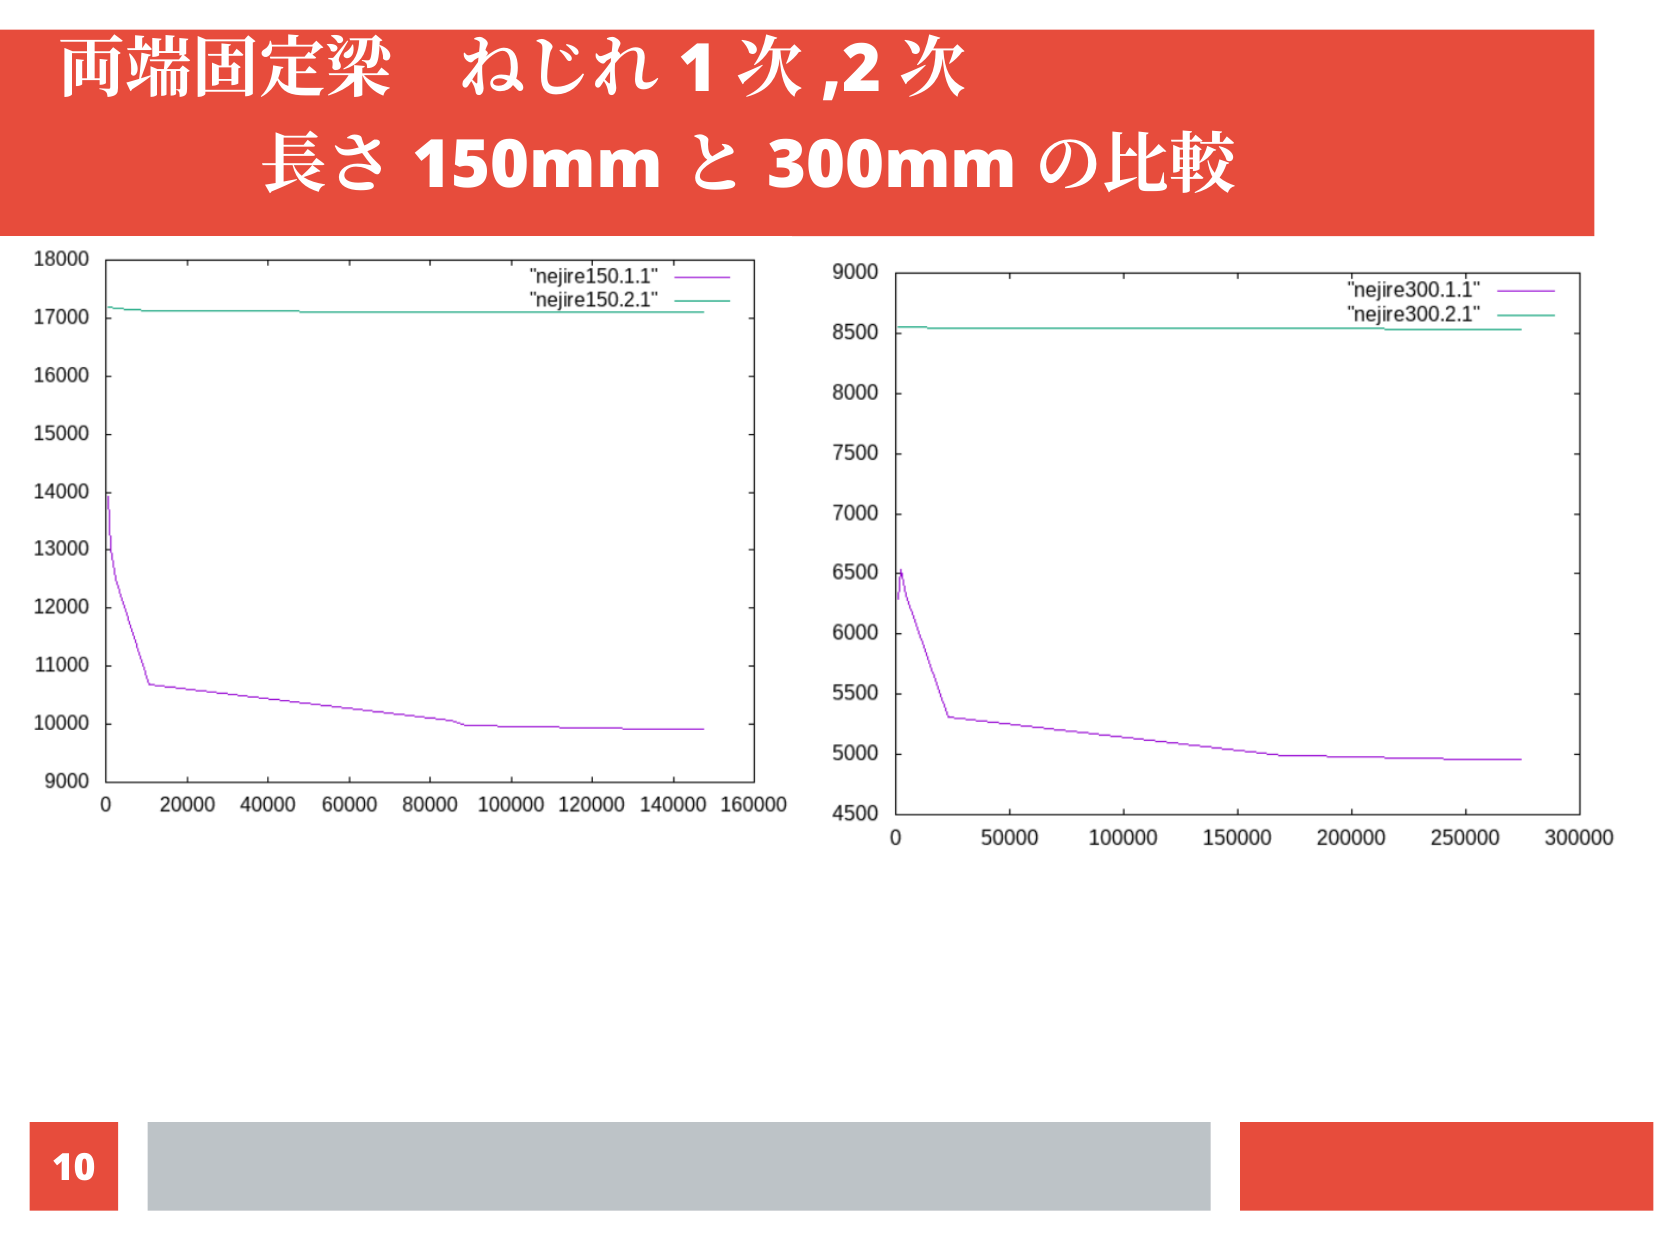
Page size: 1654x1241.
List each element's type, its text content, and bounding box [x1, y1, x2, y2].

title 両端固定梁 ねじれ1次,2次 長さ150mmと300mmの比較 [59, 59, 1595, 207]
picture [799, 247, 1619, 863]
picture [0, 236, 792, 830]
